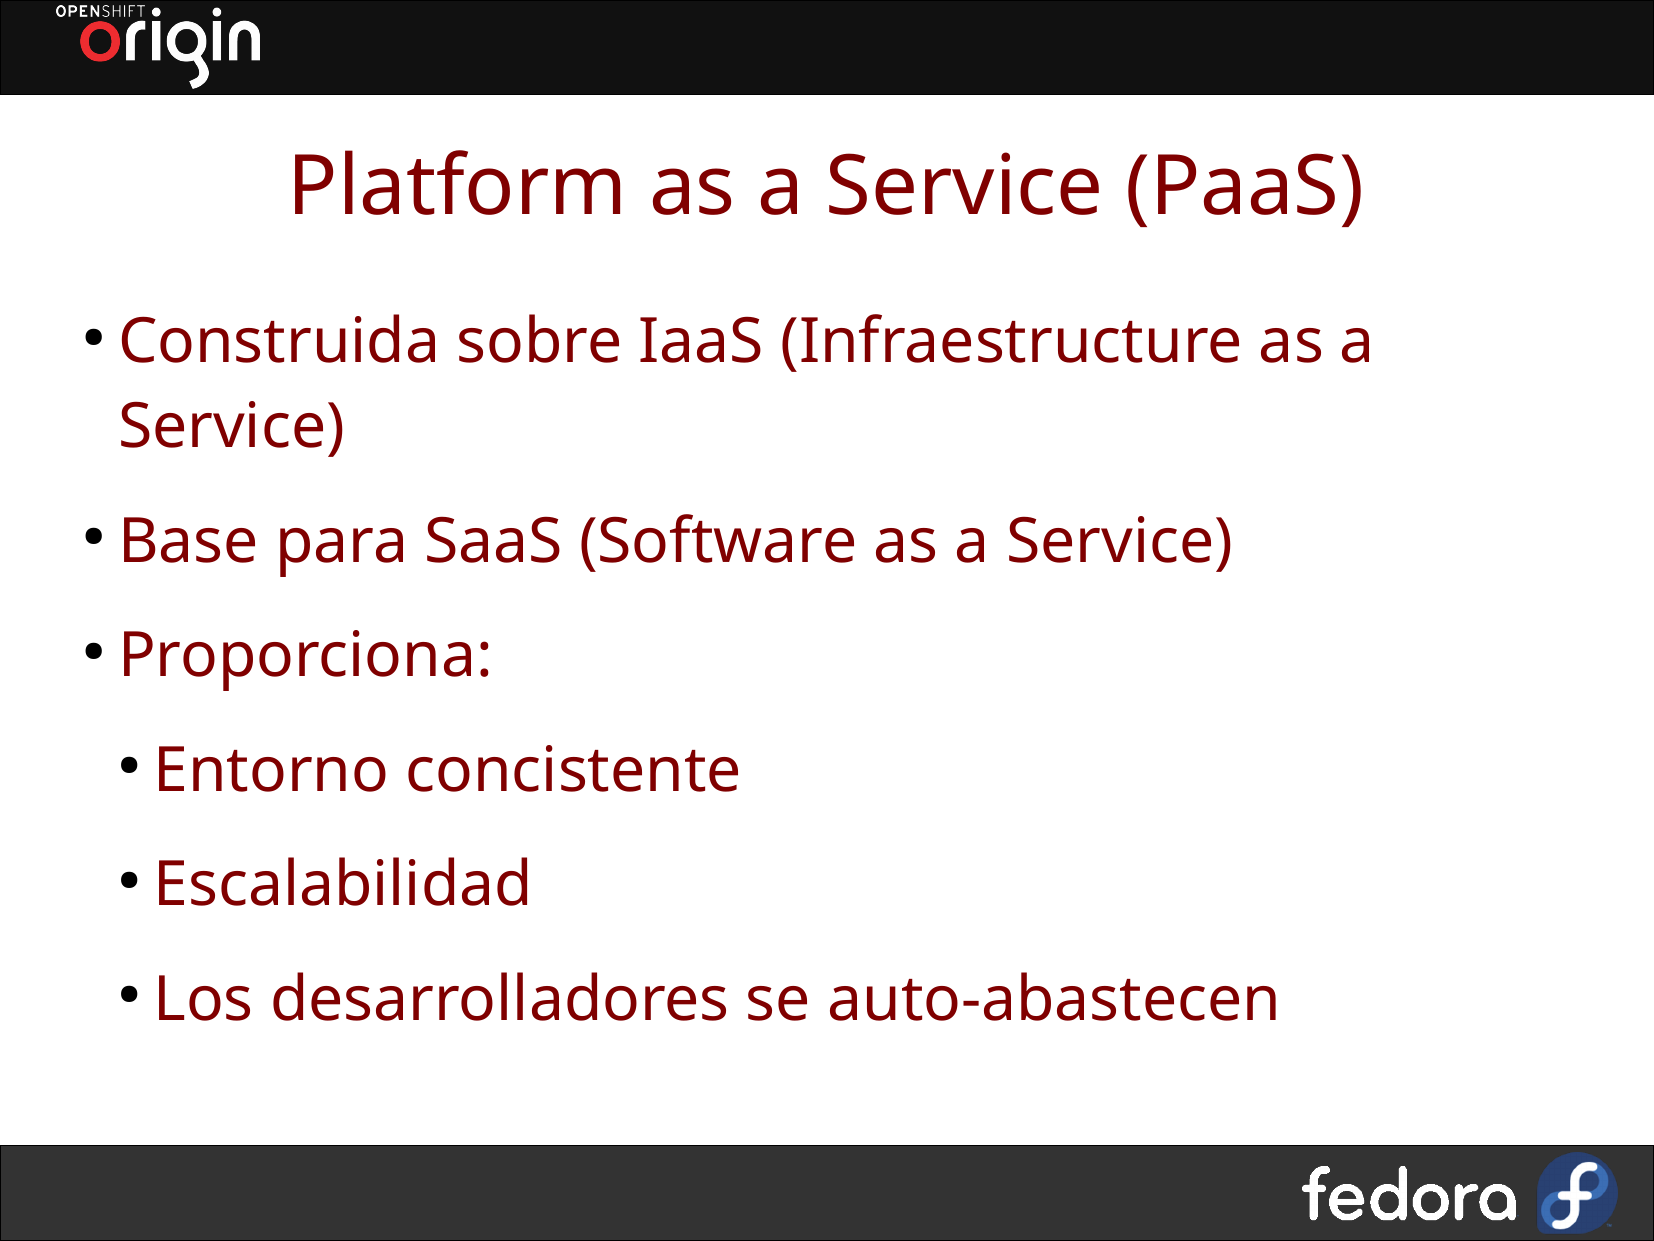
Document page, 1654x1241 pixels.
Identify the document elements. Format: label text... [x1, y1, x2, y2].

subtitle Construida sobre IaaS (Infraestructure as a Service) Base para SaaS (Software as a Service) Proporciona: Entorno concistente Escalabilidad Los desarrolladores se auto-abastecen [82, 296, 1571, 1099]
title Platform as a Service (PaaS) [82, 78, 1571, 287]
picture [56, 5, 260, 89]
picture [1299, 1151, 1619, 1235]
